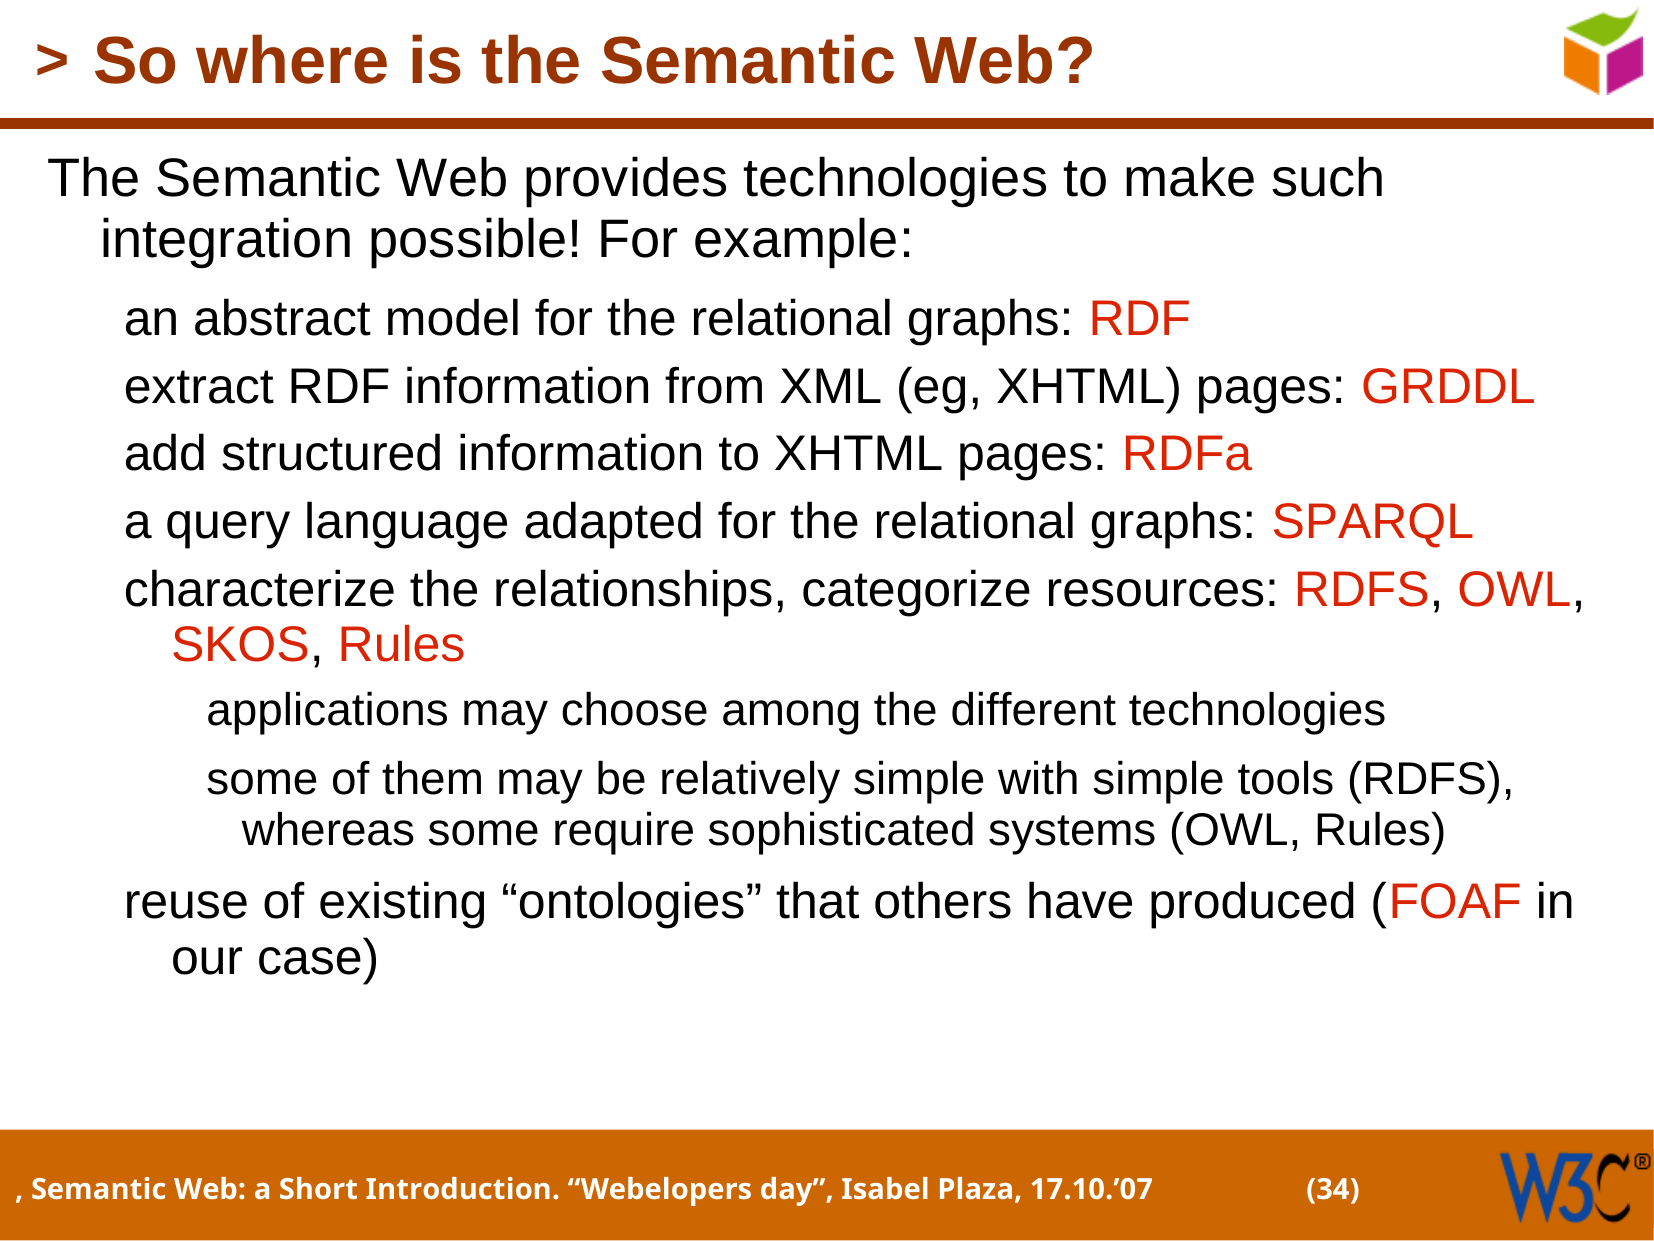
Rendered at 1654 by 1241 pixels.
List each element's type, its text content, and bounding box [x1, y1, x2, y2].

picture [1495, 1149, 1654, 1228]
list The Semantic Web provides technologies to make such integration possible! For example: an abstract model for the relational graphs: RDF extract RDF information from XML (eg, XHTML) pages: GRDDL add structured information to XHTML pages: RDFa a query language adapted for the relational graphs: SPARQL characterize the relationships, categorize resources: RDFS, OWL, SKOS, Rules applications may choose among the different technologies some of them may be relatively simple with simple tools (RDFS), whereas some require sophisticated systems (OWL, Rules) reuse of existing “ontologies” that others have produced (FOAF in our case) [29, 147, 1624, 1119]
title So where is the Semantic Web? [93, 7, 1493, 111]
picture [1564, 5, 1643, 95]
